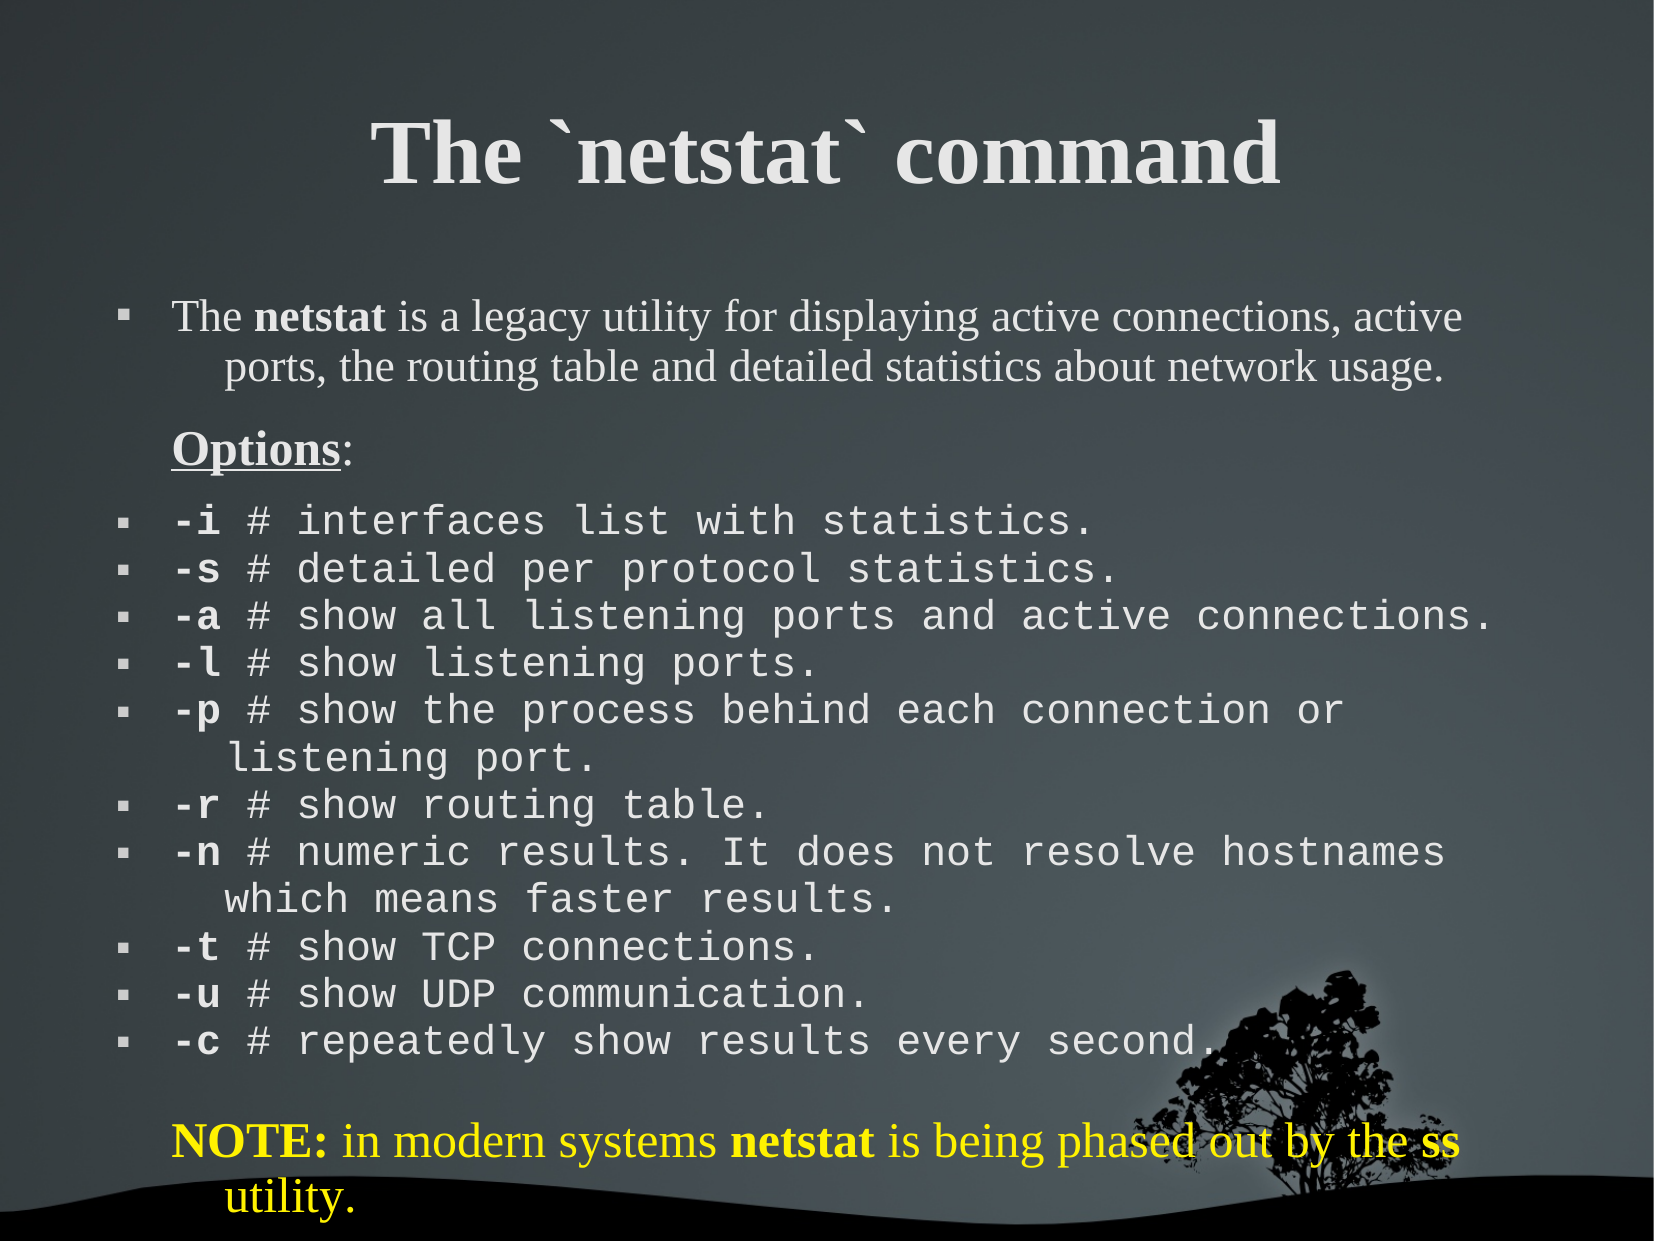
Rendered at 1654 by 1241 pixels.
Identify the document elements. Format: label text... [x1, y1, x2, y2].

picture [0, 0, 1654, 1241]
title The `netstat` command [82, 49, 1571, 257]
list The netstat is a legacy utility for displaying active connections, active ports, the routing table and detailed statistics about network usage. Options: -i # interfaces list with statistics. -s # detailed per protocol statistics. -a # show all listening ports and active connections. -l # show listening ports. -p # show the process behind each connection or listening port. -r # show routing table. -n # numeric results. It does not resolve hostnames which means faster results. -t # show TCP connections. -u # show UDP communication. -c # repeatedly show results every second. NOTE: in modern systems netstat is being phased out by the ss utility. [82, 290, 1571, 1241]
